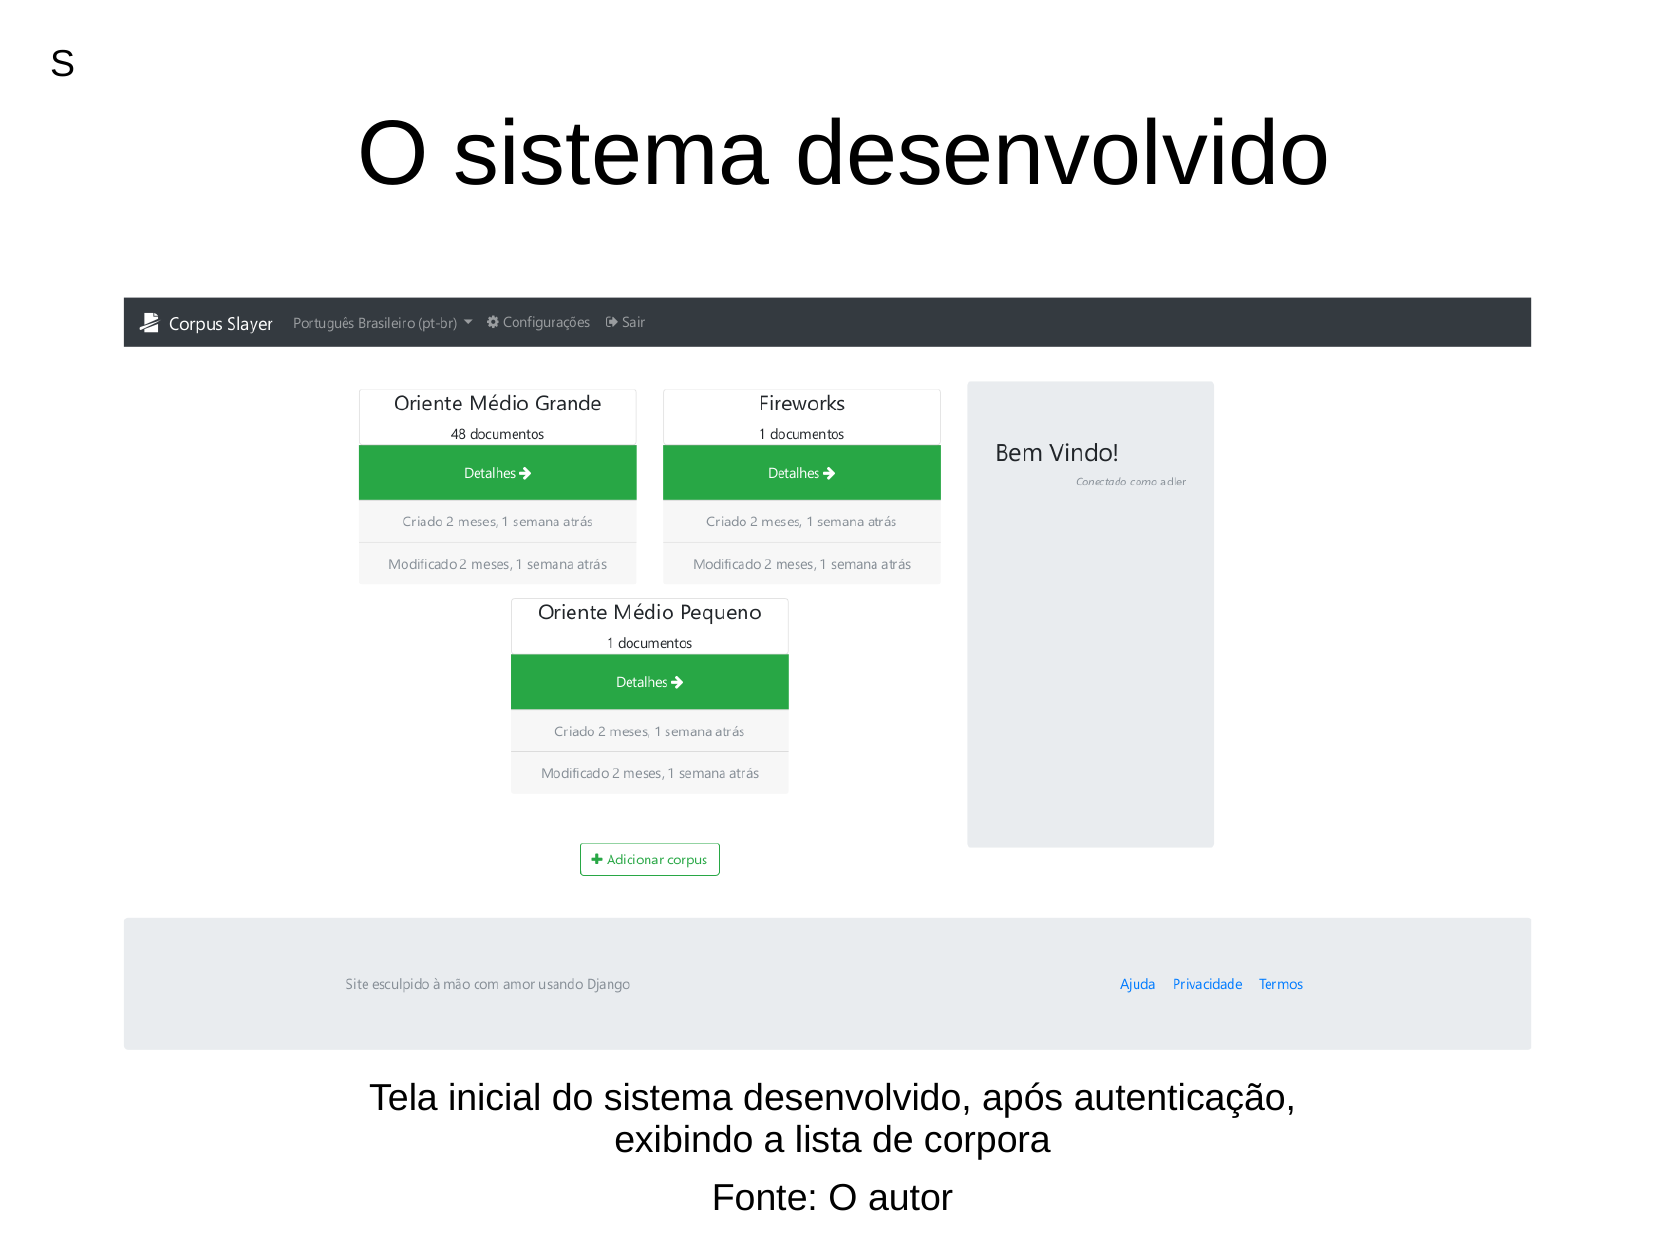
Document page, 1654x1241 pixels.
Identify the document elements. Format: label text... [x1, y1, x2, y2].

picture [121, 295, 1533, 1052]
text_box S [35, 35, 91, 93]
text_box Tela inicial do sistema desenvolvido, após autenticação, exibindo a lista de corpora [318, 1068, 1347, 1168]
title O sistema desenvolvido [82, 49, 1571, 257]
text_box Fonte: O autor [236, 1169, 1430, 1227]
